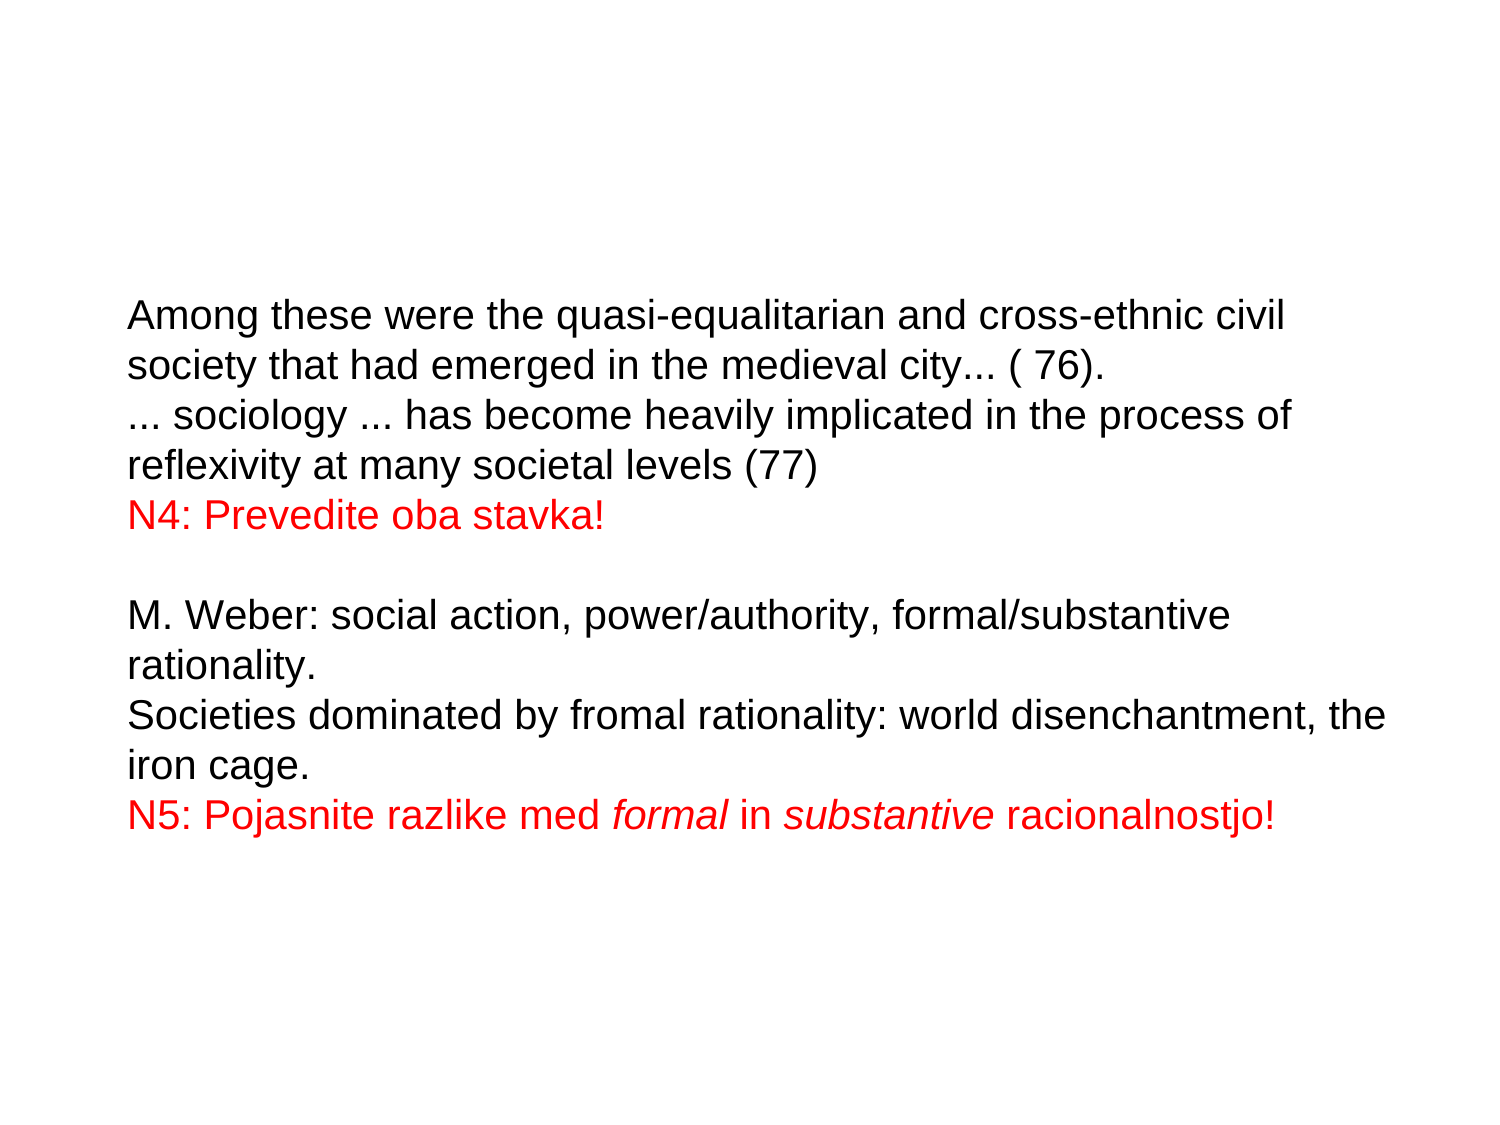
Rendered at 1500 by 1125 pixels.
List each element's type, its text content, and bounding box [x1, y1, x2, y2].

text_box Among these were the quasi-equalitarian and cross-ethnic civil society that had emerged in the medieval city... ( 76). ... sociology ... has become heavily implicated in the process of reflexivity at many societal levels (77) N4: Prevedite oba stavka! M. Weber: social action, power/authority, formal/substantive rationality. Societies dominated by fromal rationality: world disenchantment, the iron cage. N5: Pojasnite razlike med formal in substantive racionalnostjo! [112, 279, 1424, 846]
